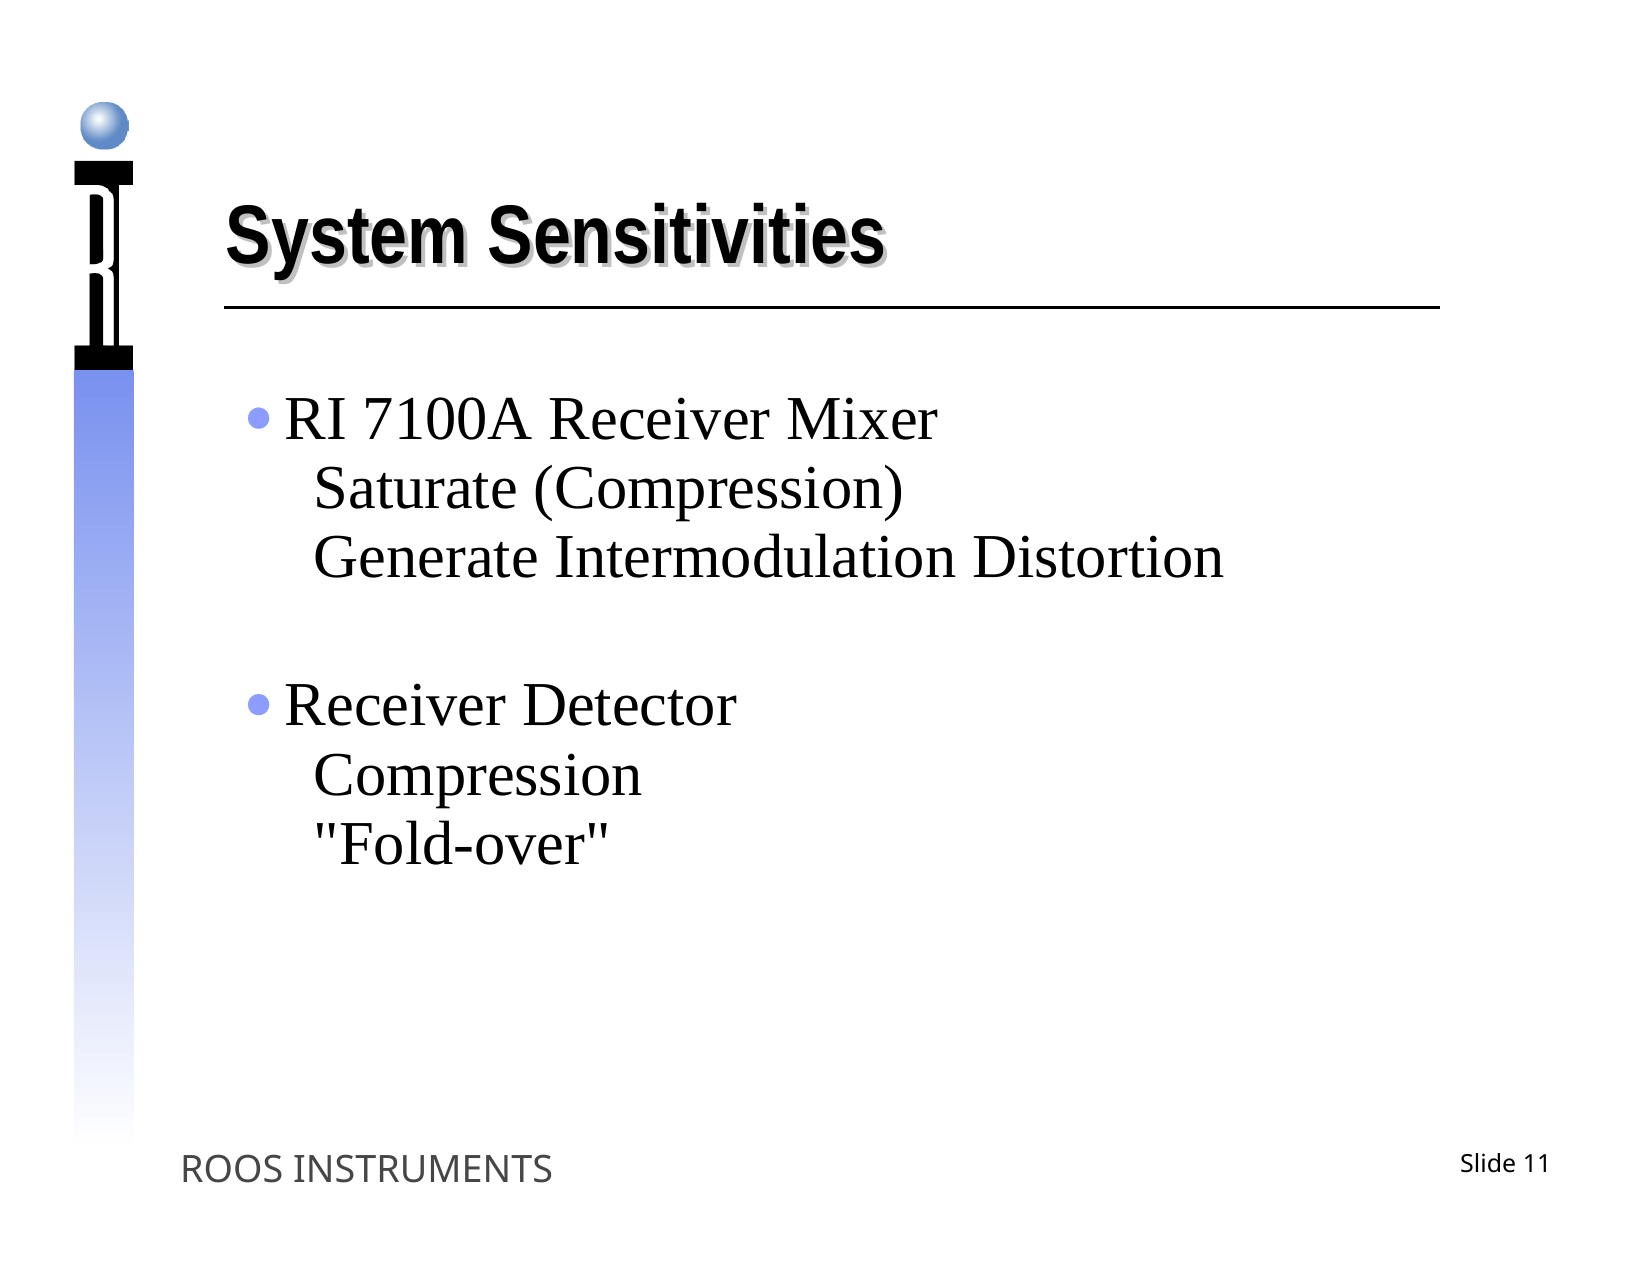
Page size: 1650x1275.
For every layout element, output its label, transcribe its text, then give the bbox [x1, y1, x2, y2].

text_box RI 7100A Receiver Mixer Saturate (Compression) Generate Intermodulation Distortion Receiver Detector Compression "Fold-over" [232, 383, 1456, 883]
text_box System Sensitivities [225, 99, 1447, 284]
